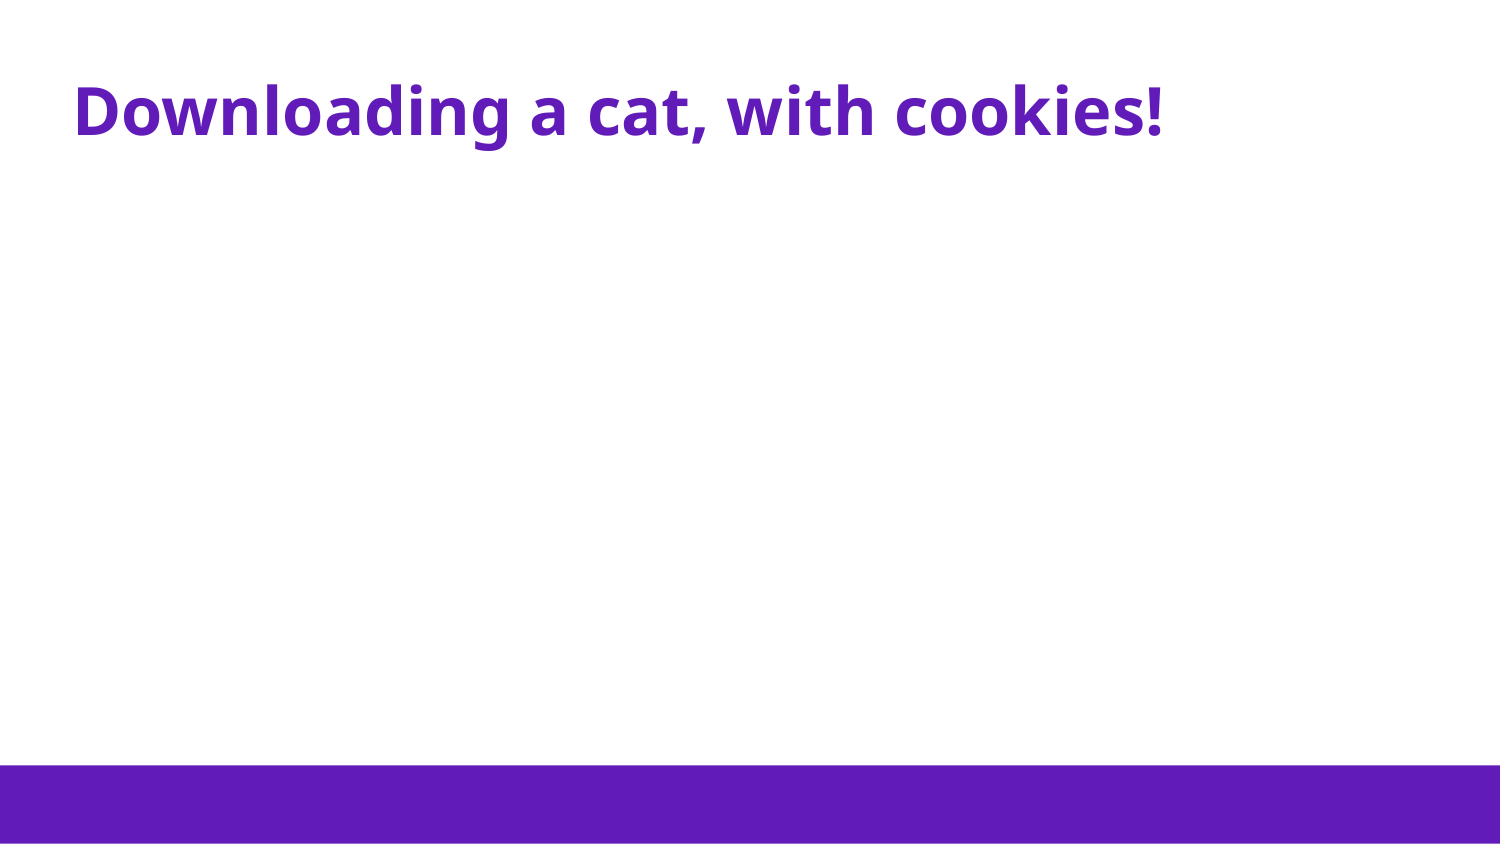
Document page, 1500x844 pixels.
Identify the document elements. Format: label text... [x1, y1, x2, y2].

title Downloading a cat, with cookies! [57, 54, 1273, 164]
